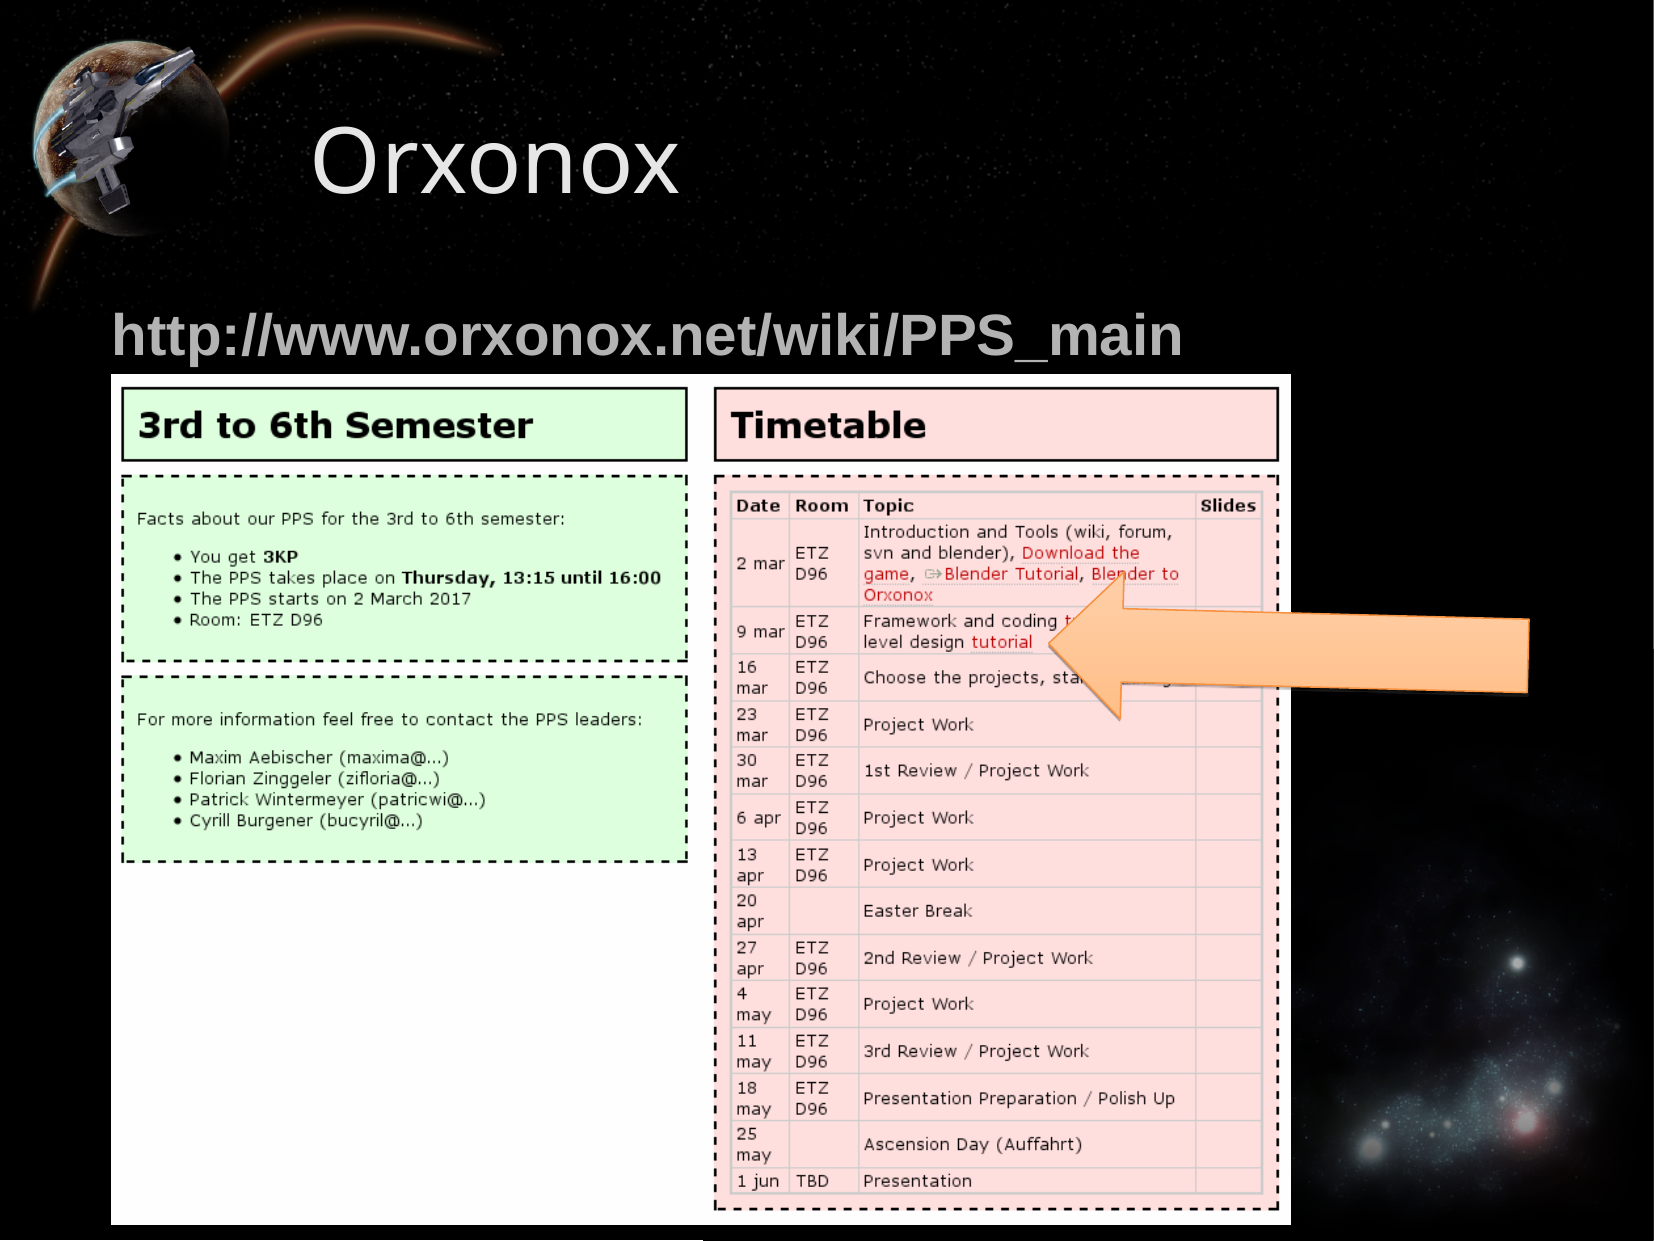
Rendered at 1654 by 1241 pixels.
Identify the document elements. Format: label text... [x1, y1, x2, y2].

text_box http://www.orxonox.net/wiki/PPS_main [111, 280, 1601, 384]
text_box [1048, 571, 1530, 719]
picture [0, 0, 1654, 1241]
